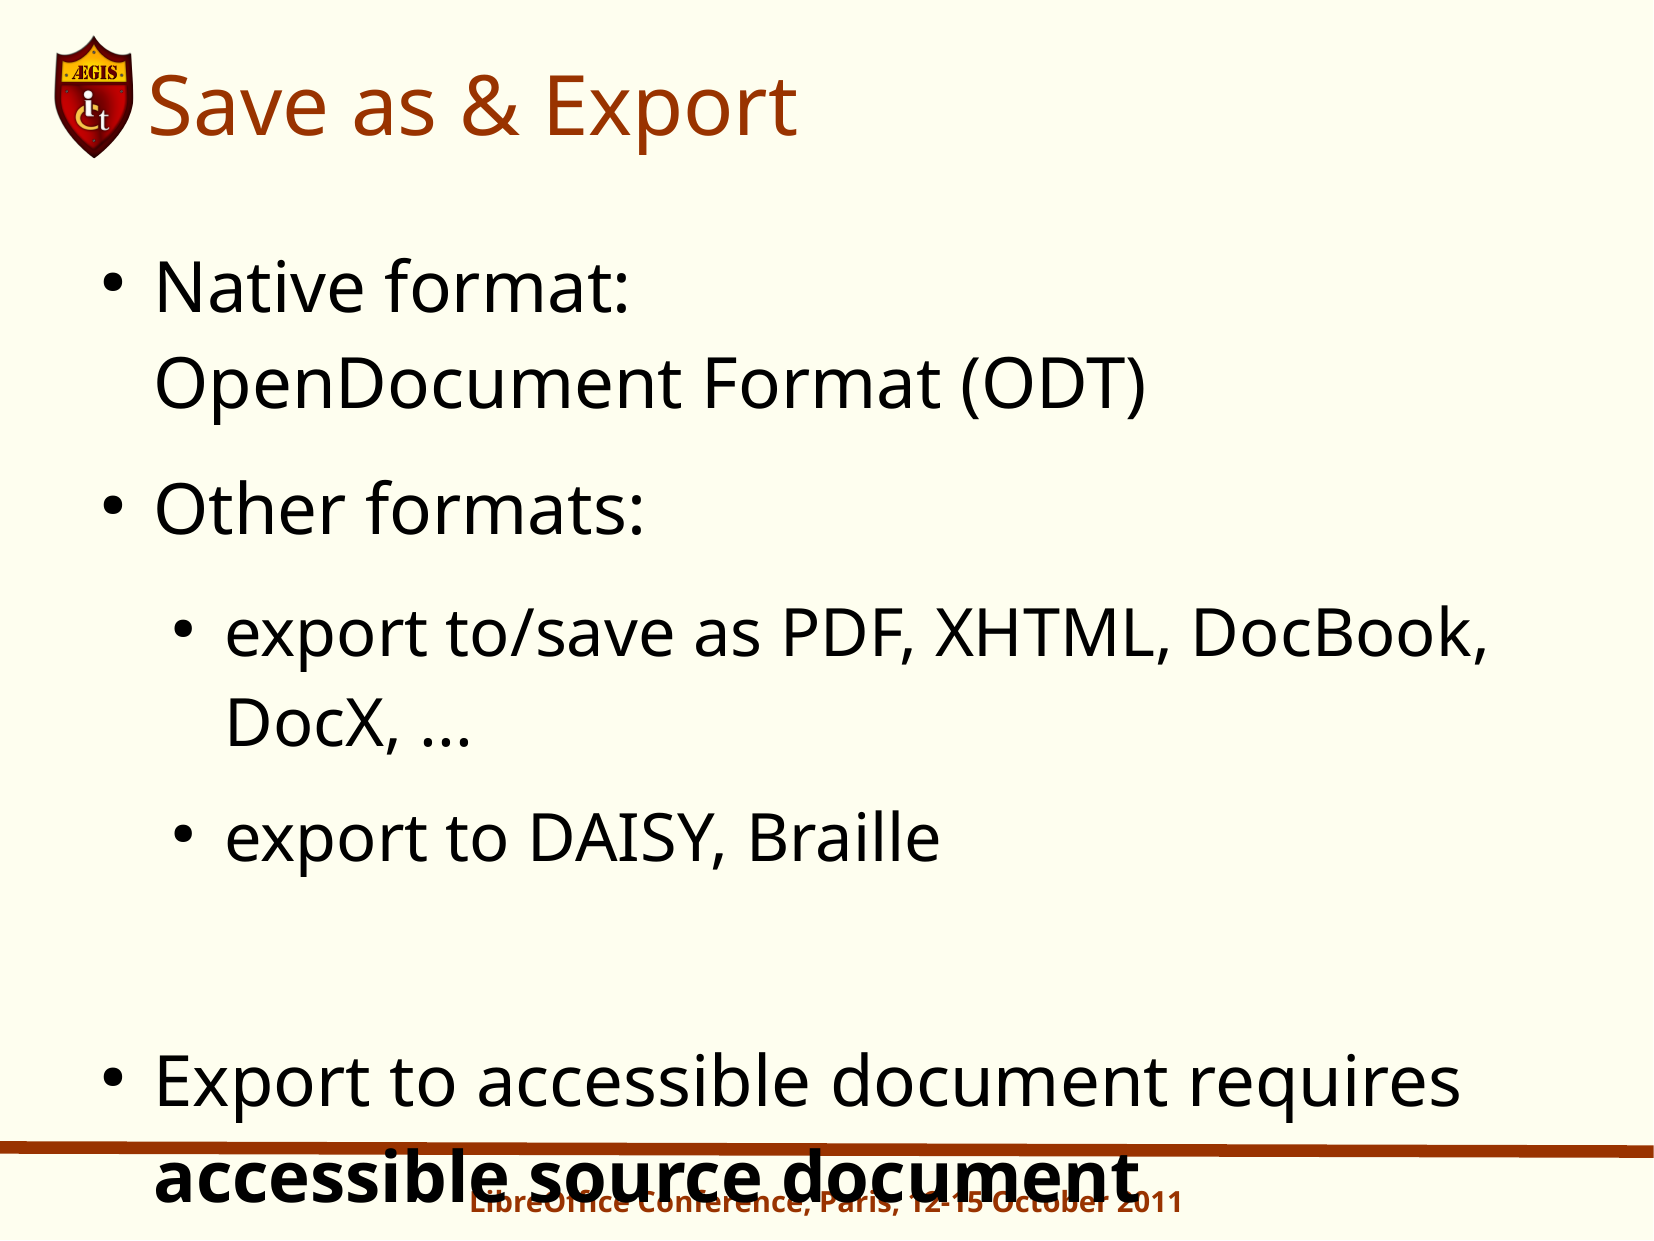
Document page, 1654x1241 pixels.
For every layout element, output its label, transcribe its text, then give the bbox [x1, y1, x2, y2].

list Native format: OpenDocument Format (ODT) Other formats: export to/save as PDF, XHTML, DocBook, DocX, ... export to DAISY, Braille Export to accessible document requires accessible source document [82, 236, 1595, 1132]
picture [24, 24, 167, 167]
title Save as & Export [147, 36, 1625, 170]
